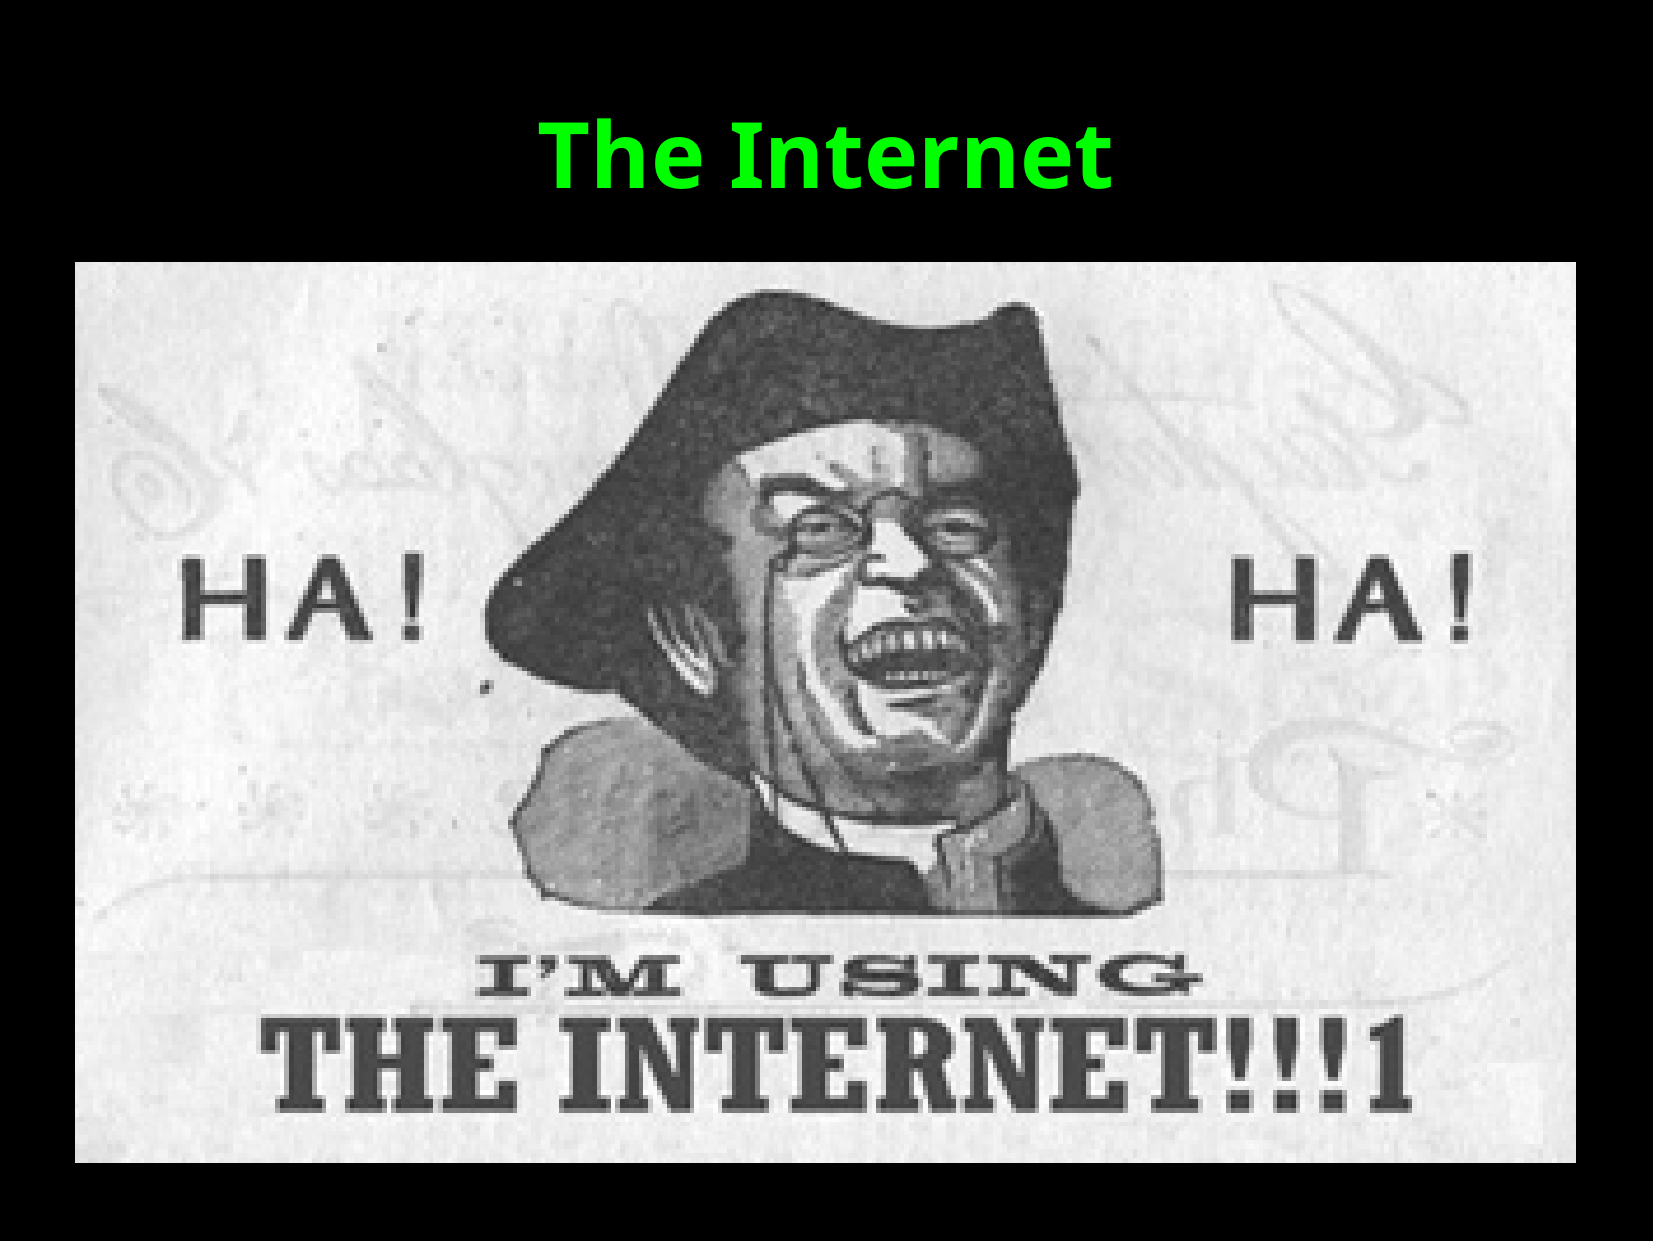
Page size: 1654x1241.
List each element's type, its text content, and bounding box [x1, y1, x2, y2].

picture [75, 262, 1576, 1163]
title The Internet [82, 56, 1571, 250]
